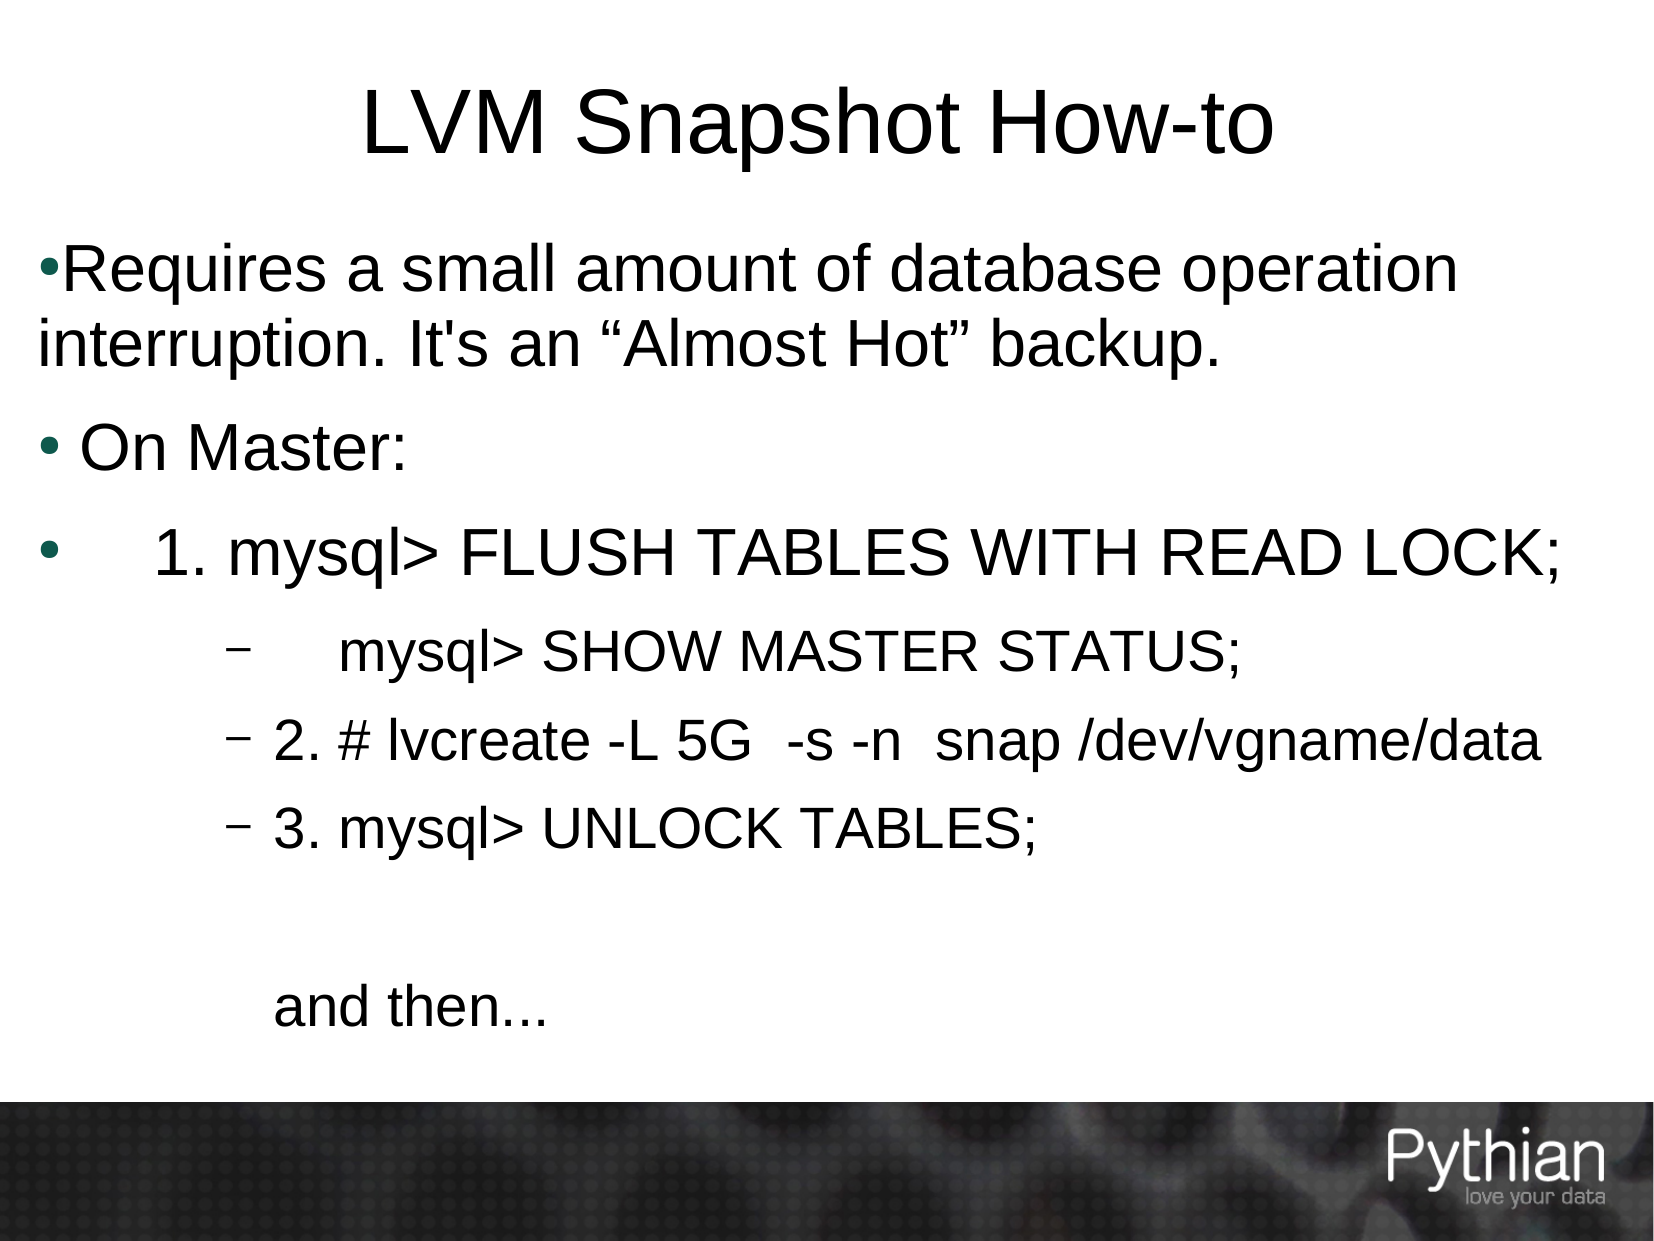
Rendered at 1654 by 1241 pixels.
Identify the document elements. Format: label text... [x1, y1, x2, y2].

picture [0, 1102, 1654, 1241]
list Requires a small amount of database operation interruption. It's an “Almost Hot” backup. On Master: 1. mysql> FLUSH TABLES WITH READ LOCK; mysql> SHOW MASTER STATUS; 2. # lvcreate -L 5G -s -n snap /dev/vgname/data 3. mysql> UNLOCK TABLES; and then... [37, 231, 1617, 1126]
title LVM Snapshot How-to [75, 17, 1564, 226]
